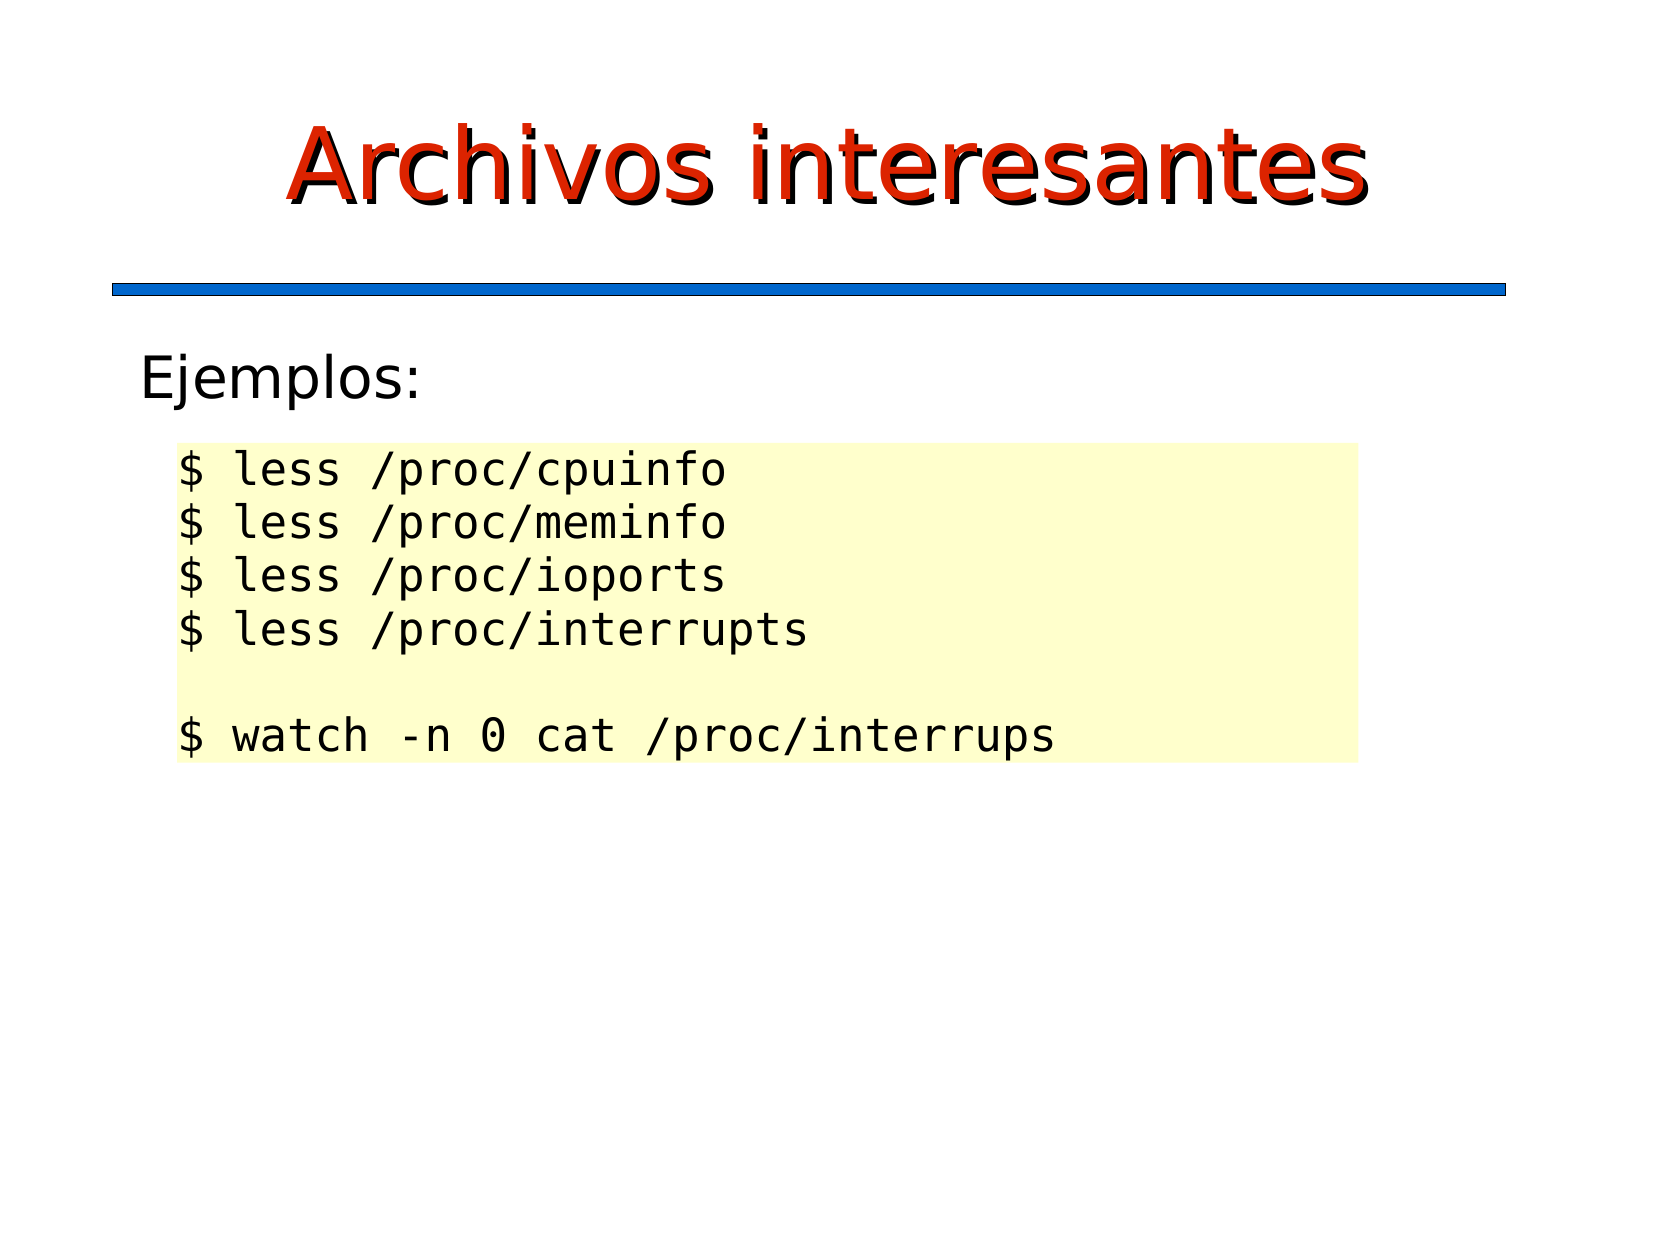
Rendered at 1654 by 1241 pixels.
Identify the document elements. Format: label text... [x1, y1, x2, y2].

text_box $ less /proc/cpuinfo $ less /proc/meminfo $ less /proc/ioports $ less /proc/interrupts $ watch -n 0 cat /proc/interrups [177, 442, 1359, 763]
list Ejemplos: [121, 344, 1534, 1127]
title Archivos interesantes [121, 61, 1534, 269]
